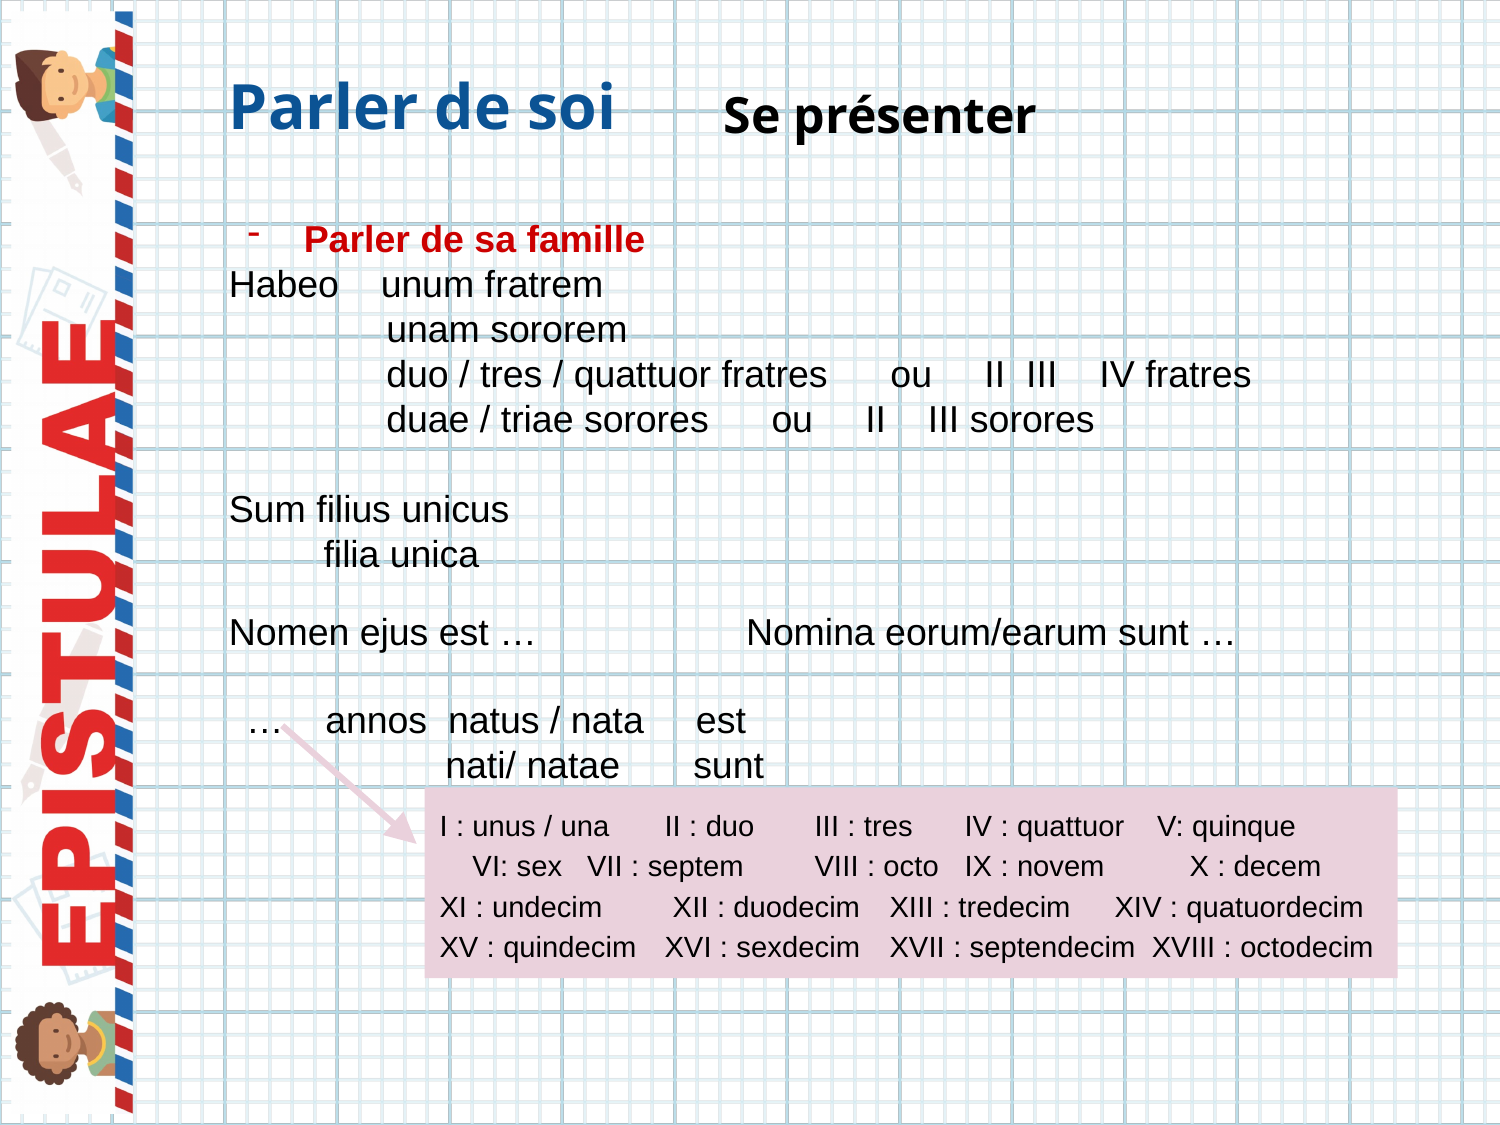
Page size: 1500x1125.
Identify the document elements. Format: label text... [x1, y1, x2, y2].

picture [0, 0, 1500, 1125]
text_box Parler de soi [213, 51, 1110, 200]
text_box I : unus / una II : duo III : tres IV : quattuor V: quinque VI: sex VII : septem VIII : octo IX : novem X : decem XI : undecim XII : duodecim XIII : tredecim XIV : quatuordecim XV : quindecim XVI : sexdecim XVII : septendecim XVIII : octodecim [424, 787, 1398, 979]
text_box Parler de sa famille Habeo unum fratrem unam sororem duo / tres / quattuor fratres ou II III IV fratres duae / triae sorores ou II III sorores Sum filius unicus filia unica [214, 199, 1411, 592]
text_box …. annos natus / nata est nati/ natae sunt [230, 680, 1436, 767]
text_box Se présenter [708, 68, 1500, 216]
text_box Nomen ejus est … Nomina eorum/earum sunt … [214, 592, 1419, 679]
